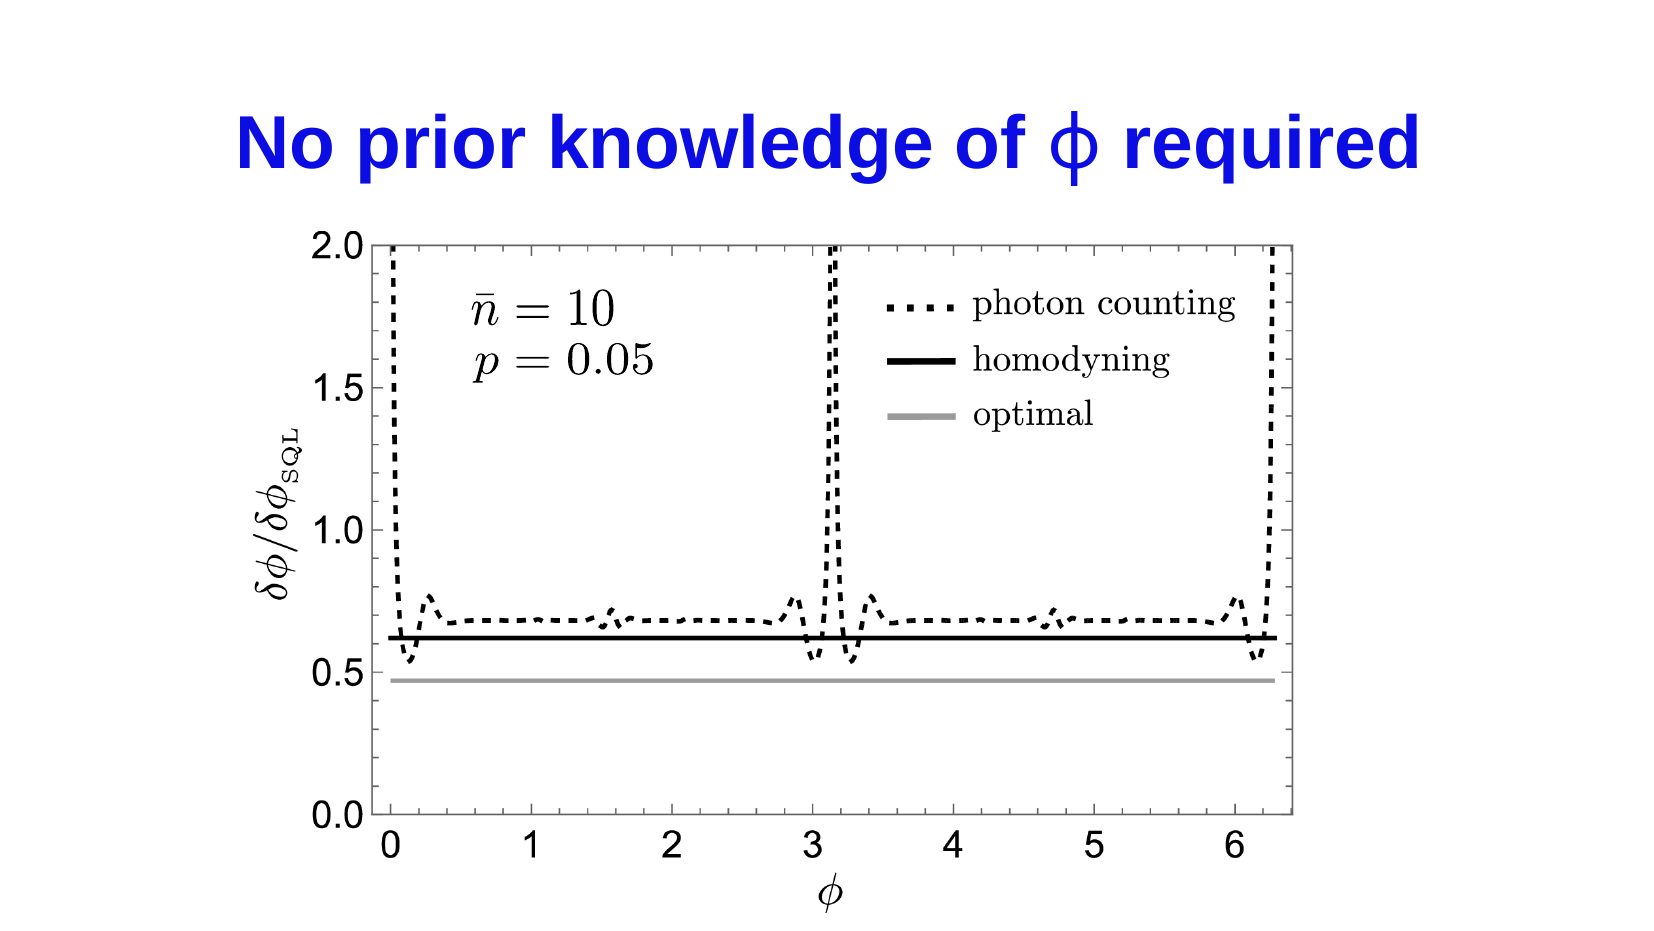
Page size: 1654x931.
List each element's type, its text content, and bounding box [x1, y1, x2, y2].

title No prior knowledge of ϕ required [67, 95, 1591, 268]
text_box [471, 289, 614, 327]
picture [253, 231, 1388, 913]
text_box [472, 342, 653, 383]
